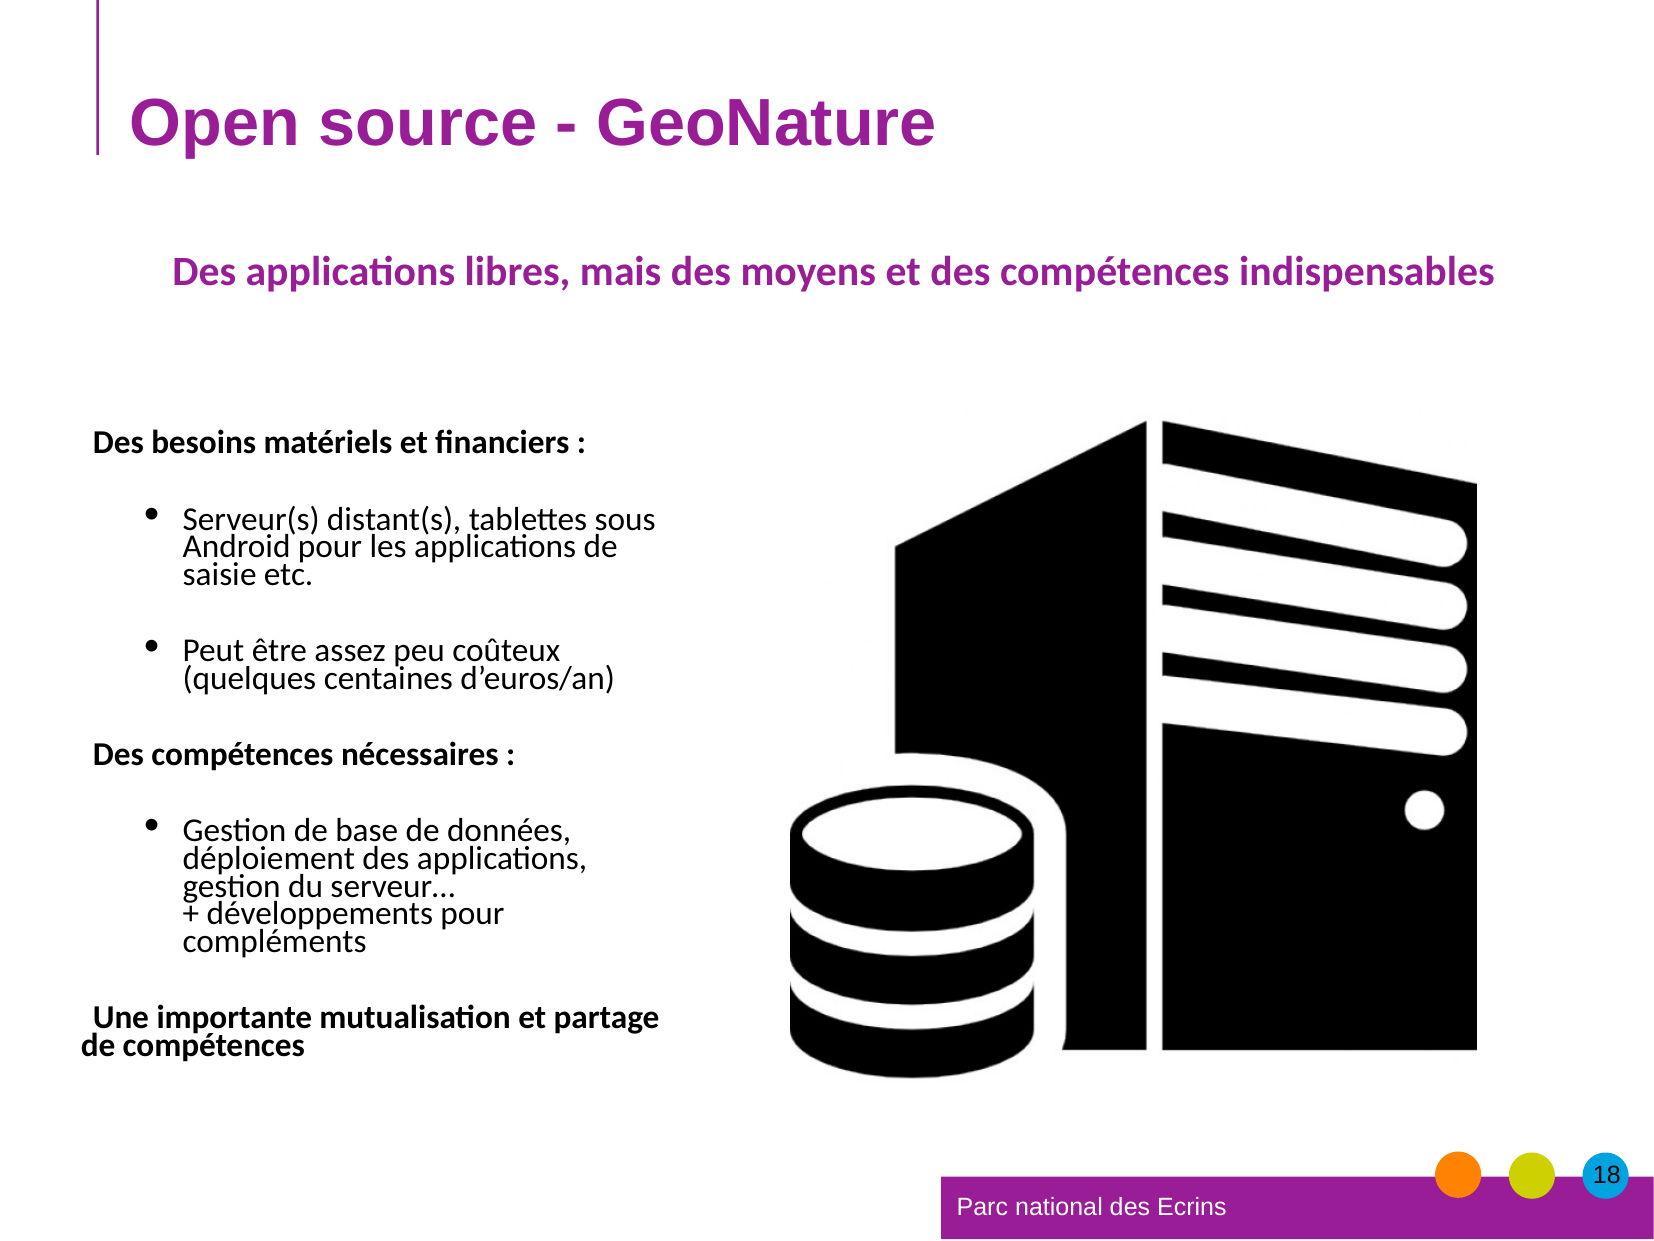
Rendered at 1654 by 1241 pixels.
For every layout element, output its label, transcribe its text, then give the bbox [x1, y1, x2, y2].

picture [790, 406, 1477, 1093]
title Open source - GeoNature [129, 11, 1619, 160]
text_box Des besoins matériels et financiers : Serveur(s) distant(s), tablettes sous Android pour les applications de saisie etc. Peut être assez peu coûteux (quelques centaines d’euros/an) Des compétences nécessaires : Gestion de base de données, déploiement des applications, gestion du serveur… + développements pour compléments Une importante mutualisation et partage de compétences [73, 412, 677, 1070]
text_box Des applications libres, mais des moyens et des compétences indispensables [73, 236, 1595, 302]
